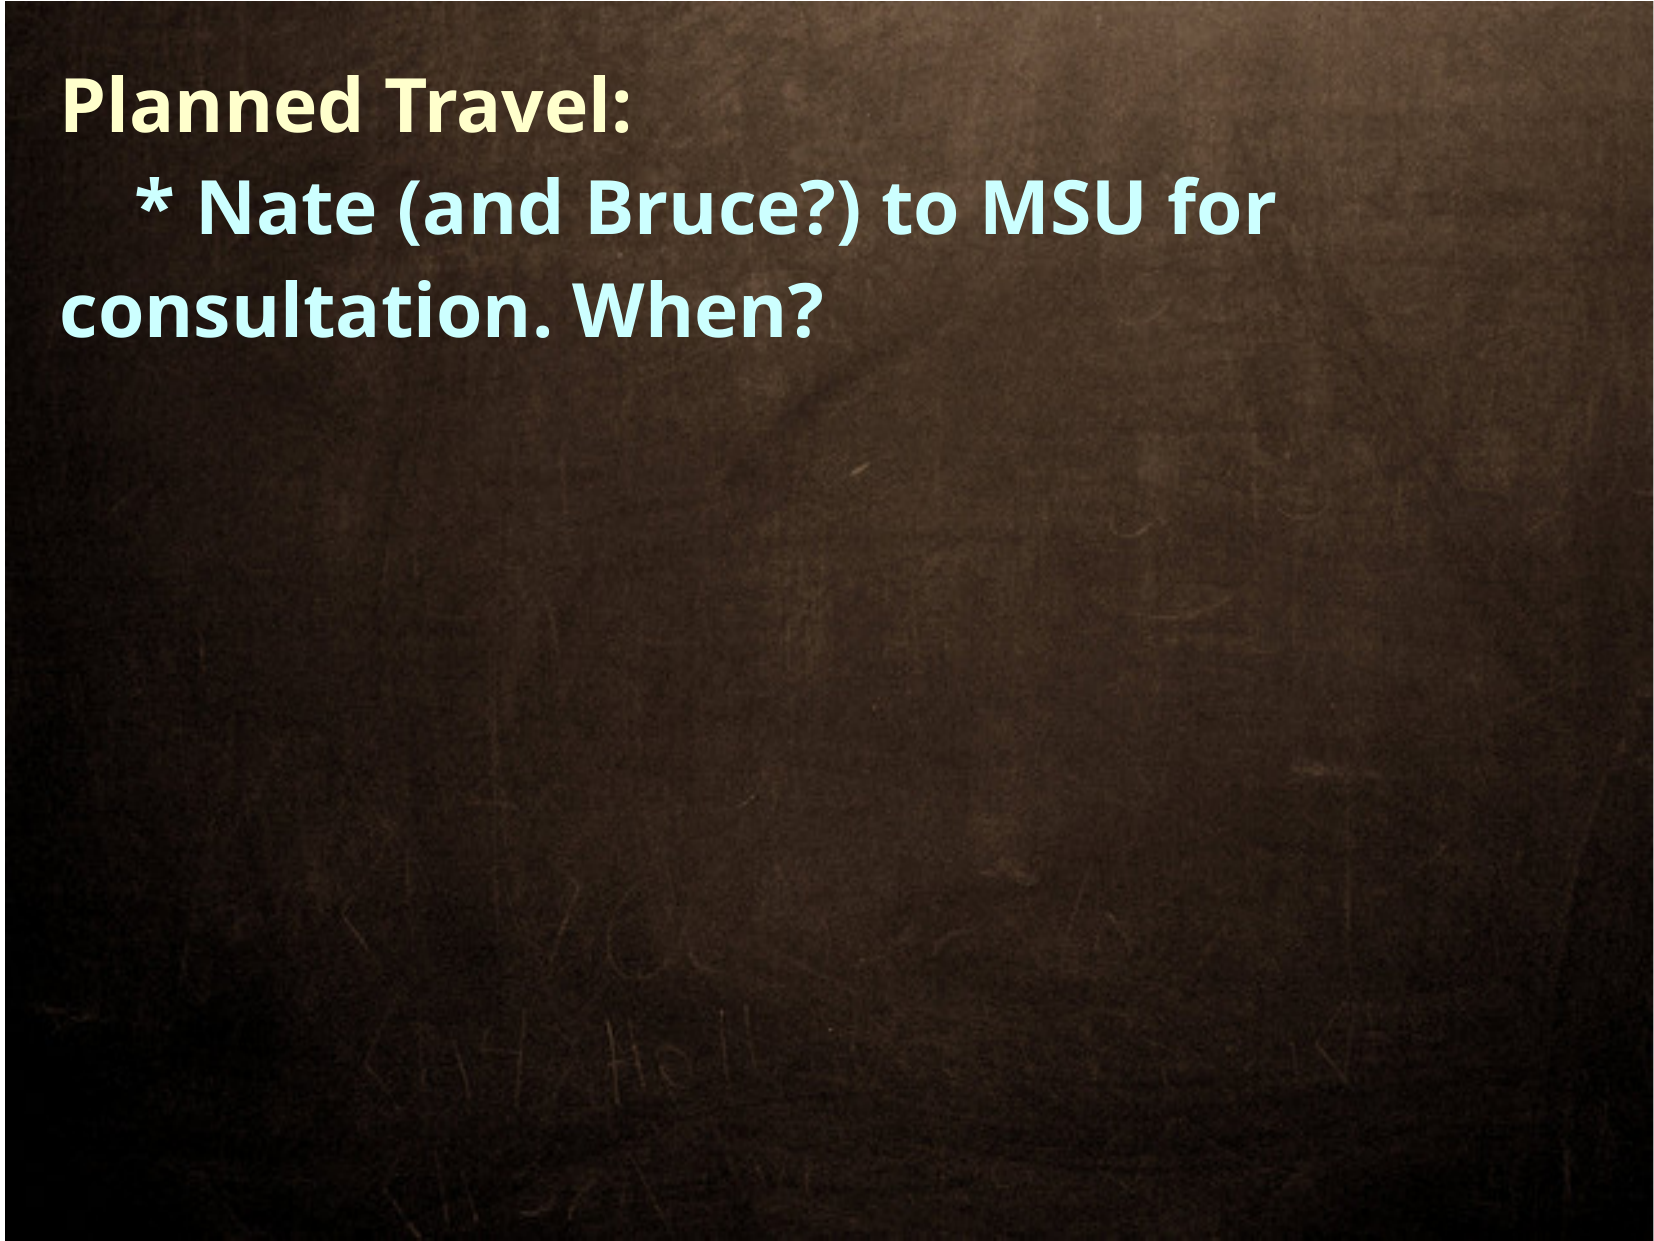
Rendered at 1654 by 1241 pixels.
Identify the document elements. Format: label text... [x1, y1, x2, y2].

picture [5, 1, 1654, 1241]
text_box Planned Travel: * Nate (and Bruce?) to MSU for consultation. When? [45, 45, 1636, 429]
